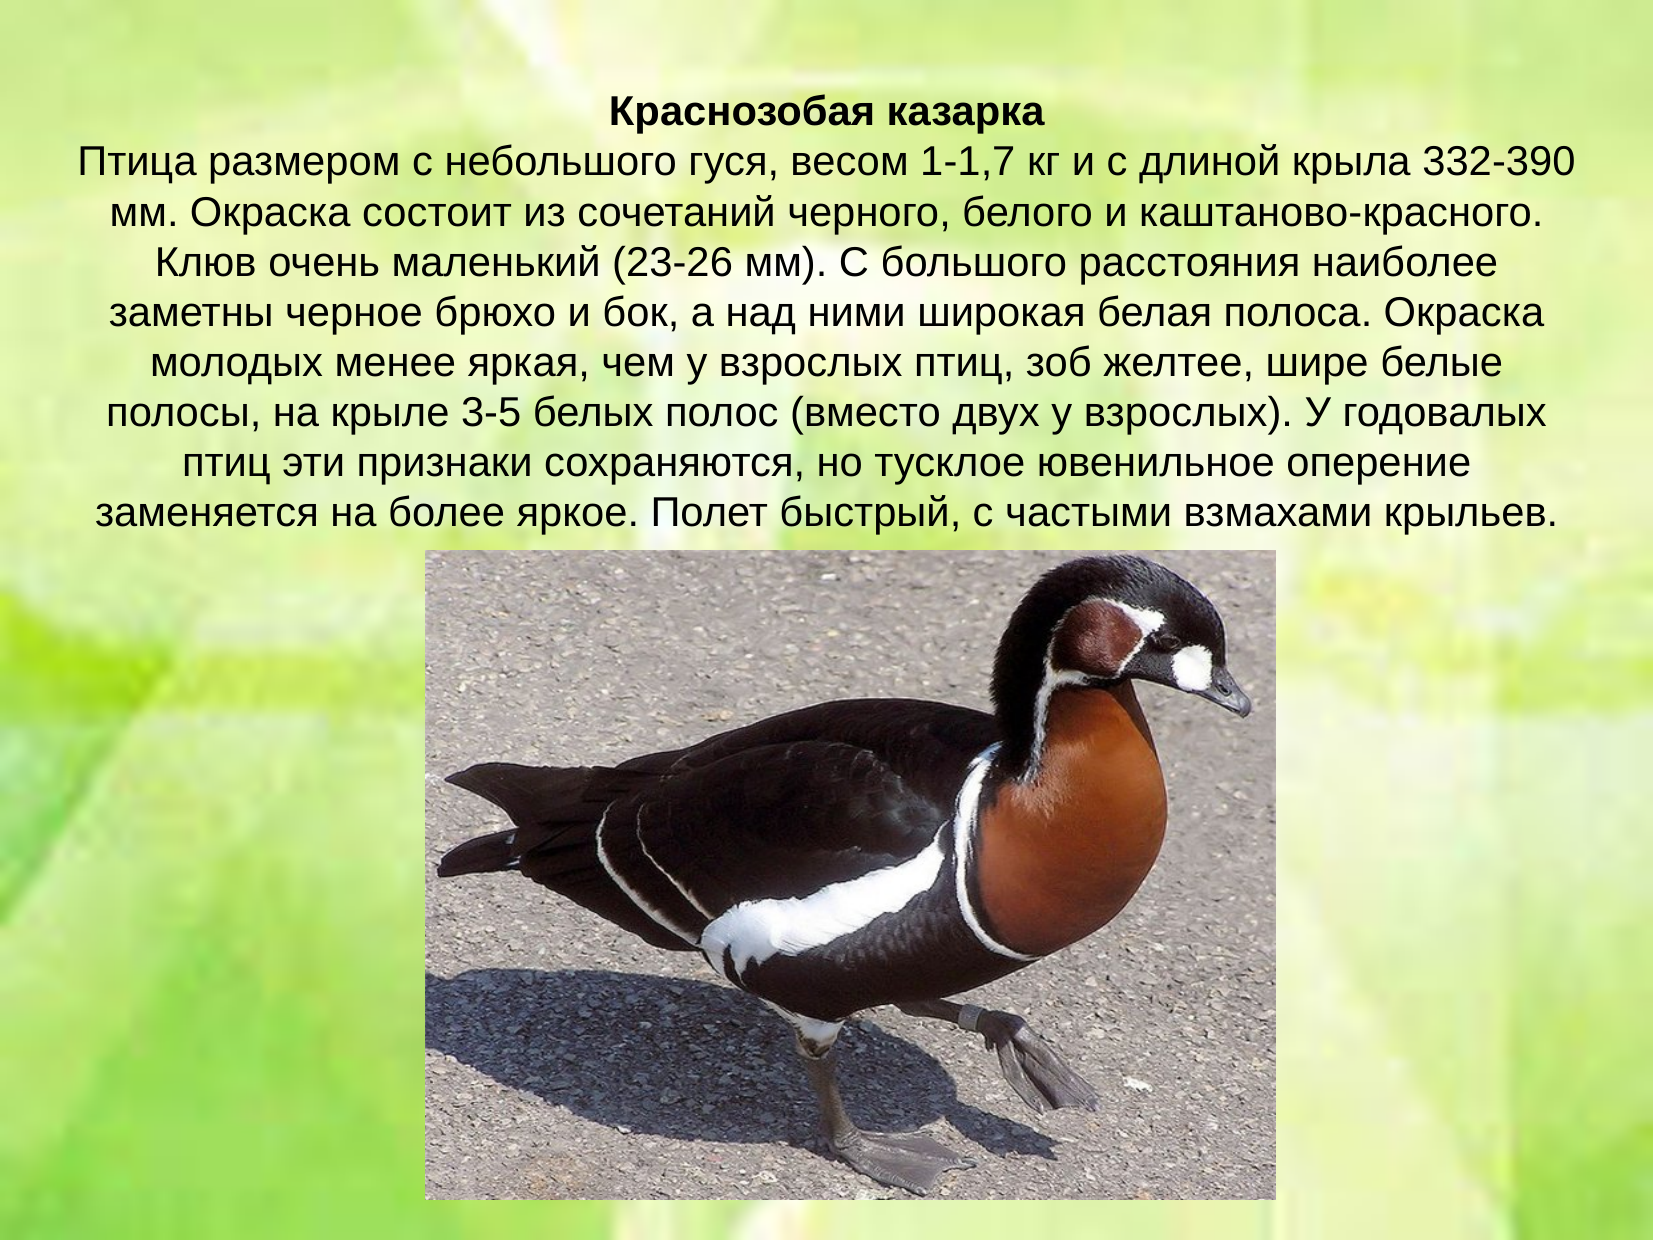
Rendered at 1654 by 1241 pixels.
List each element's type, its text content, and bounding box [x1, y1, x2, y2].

text_box Краснозобая казарка Птица размером с небольшого гуся, весом 1-1,7 кг и с длиной крыла 332-390 мм. Окраска состоит из сочетаний черного, белого и каштаново-красного. Клюв очень маленький (23-26 мм). С большого расстояния наиболее заметны черное брюхо и бок, а над ними широкая белая полоса. Окраска молодых менее яркая, чем у взрослых птиц, зоб желтее, шире белые полосы, на крыле 3-5 белых полос (вместо двух у взрослых). У годовалых птиц эти признаки сохраняются, но тусклое ювенильное оперение заменяется на более яркое. Полет быстрый, с частыми взмахами крыльев. [59, 77, 1595, 542]
picture [0, 0, 1653, 1240]
